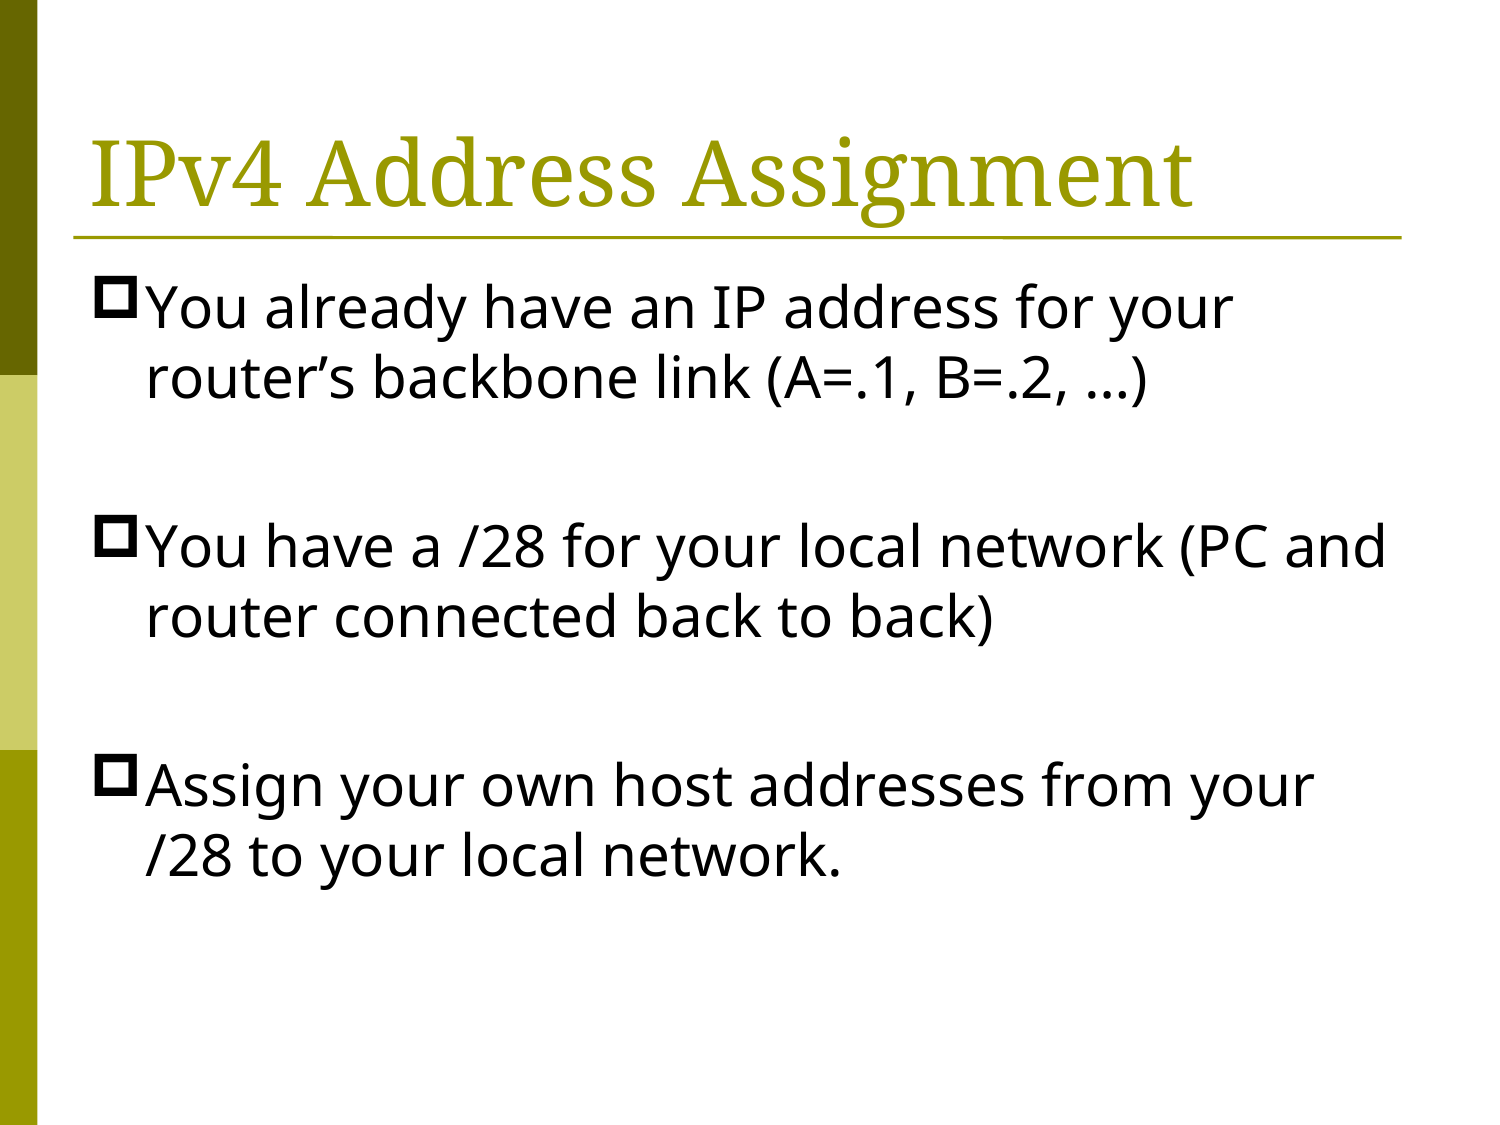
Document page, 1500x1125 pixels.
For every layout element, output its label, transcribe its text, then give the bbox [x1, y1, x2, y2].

text_box IPv4 Address Assignment [75, 45, 1426, 233]
text_box You already have an IP address for your router’s backbone link (A=.1, B=.2, …) You have a /28 for your local network (PC and router connected back to back) Assign your own host addresses from your /28 to your local network. [75, 262, 1426, 1006]
